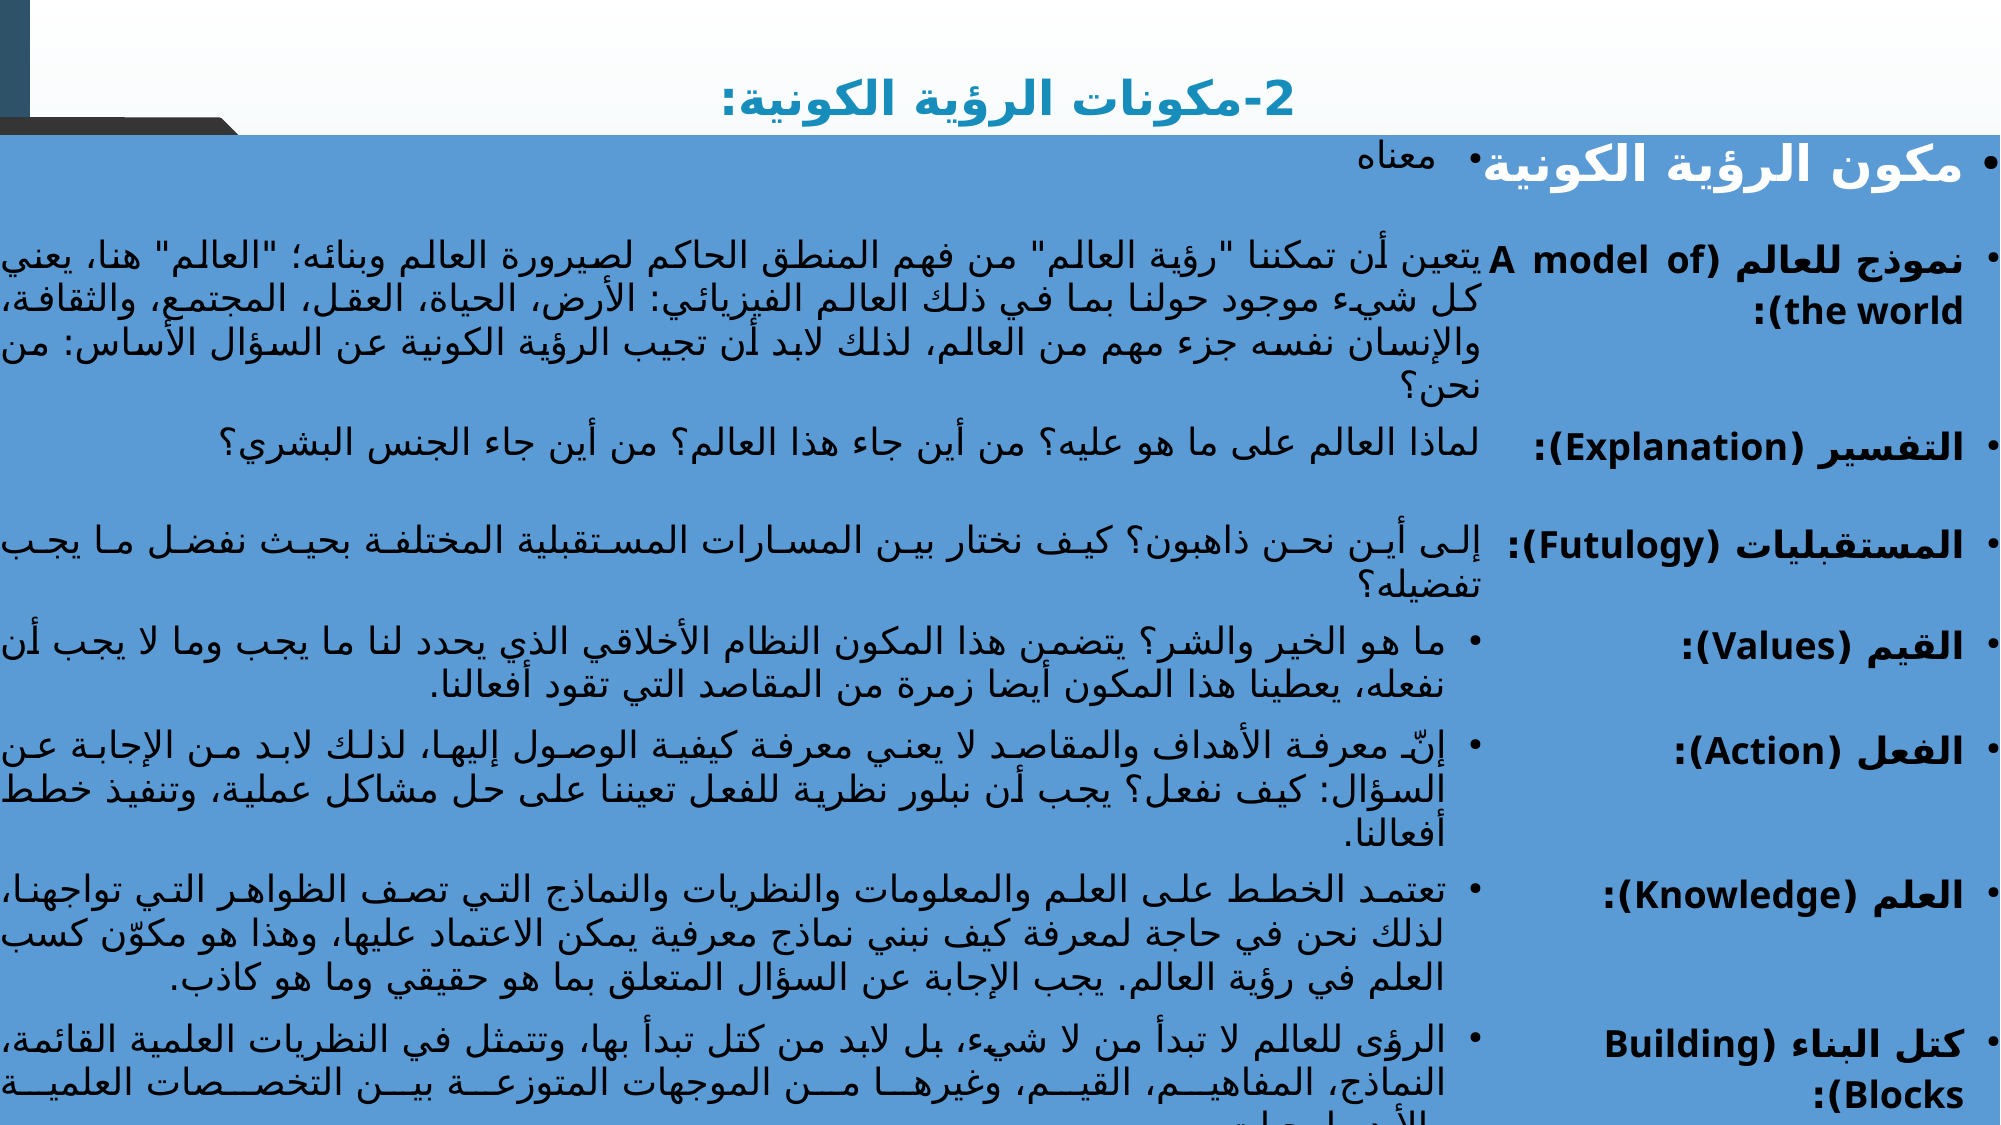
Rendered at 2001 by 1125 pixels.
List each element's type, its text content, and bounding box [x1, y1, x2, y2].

table_cell الرؤى للعالم لا تبدأ من لا شيء، بل لابد من كتل تبدأ بها، وتتمثل في النظريات العلمية القائمة، النماذج، المفاهيم، القيم، وغيرها من الموجهات المتوزعة بين التخصصات العلمية والأيديولوجيات. [0, 1017, 1482, 1125]
table_cell ما هو الخير والشر؟ يتضمن هذا المكون النظام الأخلاقي الذي يحدد لنا ما يجب وما لا يجب أن نفعله، يعطينا هذا المكون أيضا زمرة من المقاصد التي تقود أفعالنا. [0, 620, 1482, 724]
table_cell تعتمد الخطط على العلم والمعلومات والنظريات والنماذج التي تصف الظواهر التي تواجهنا، لذلك نحن في حاجة لمعرفة كيف نبني نماذج معرفية يمكن الاعتماد عليها، وهذا هو مكوّن كسب العلم في رؤية العالم. يجب الإجابة عن السؤال المتعلق بما هو حقيقي وما هو كاذب. [0, 868, 1482, 1017]
table_cell العلم (Knowledge): [1482, 868, 2000, 1017]
table_cell يتعين أن تمكننا "رؤية العالم" من فهم المنطق الحاكم لصيرورة العالم وبنائه؛ "العالم" هنا، يعني كل شيء موجود حولنا بما في ذلك العالم الفيزيائي: الأرض، الحياة، العقل، المجتمع، والثقافة، والإنسان نفسه جزء مهم من العالم، لذلك لابد أن تجيب الرؤية الكونية عن السؤال الأساس: من نحن؟ [0, 234, 1482, 421]
table_cell إلى أين نحن ذاهبون؟ كيف نختار بين المسارات المستقبلية المختلفة بحيث نفضل ما يجب تفضيله؟ [0, 519, 1482, 620]
table_cell الفعل (Action): [1482, 724, 2000, 868]
table_cell إنّ معرفة الأهداف والمقاصد لا يعني معرفة كيفية الوصول إليها، لذلك لابد من الإجابة عن السؤال: كيف نفعل؟ يجب أن نبلور نظرية للفعل تعيننا على حل مشاكل عملية، وتنفيذ خطط أفعالنا. [0, 724, 1482, 868]
table_cell التفسير (Explanation): [1482, 421, 2000, 519]
table_cell القيم (Values): [1482, 620, 2000, 724]
table_header معناه [0, 135, 1482, 234]
table_cell نموذج للعالم (A model of the world): [1482, 234, 2000, 421]
table_cell لماذا العالم على ما هو عليه؟ من أين جاء هذا العالم؟ من أين جاء الجنس البشري؟ [0, 421, 1482, 519]
title 2-مكونات الرؤية الكونية: [137, 59, 1863, 135]
table_header مكون الرؤية الكونية [1482, 135, 2000, 234]
table_cell المستقبليات (Futulogy): [1482, 519, 2000, 620]
table_cell كتل البناء (Building Blocks): [1482, 1017, 2000, 1125]
